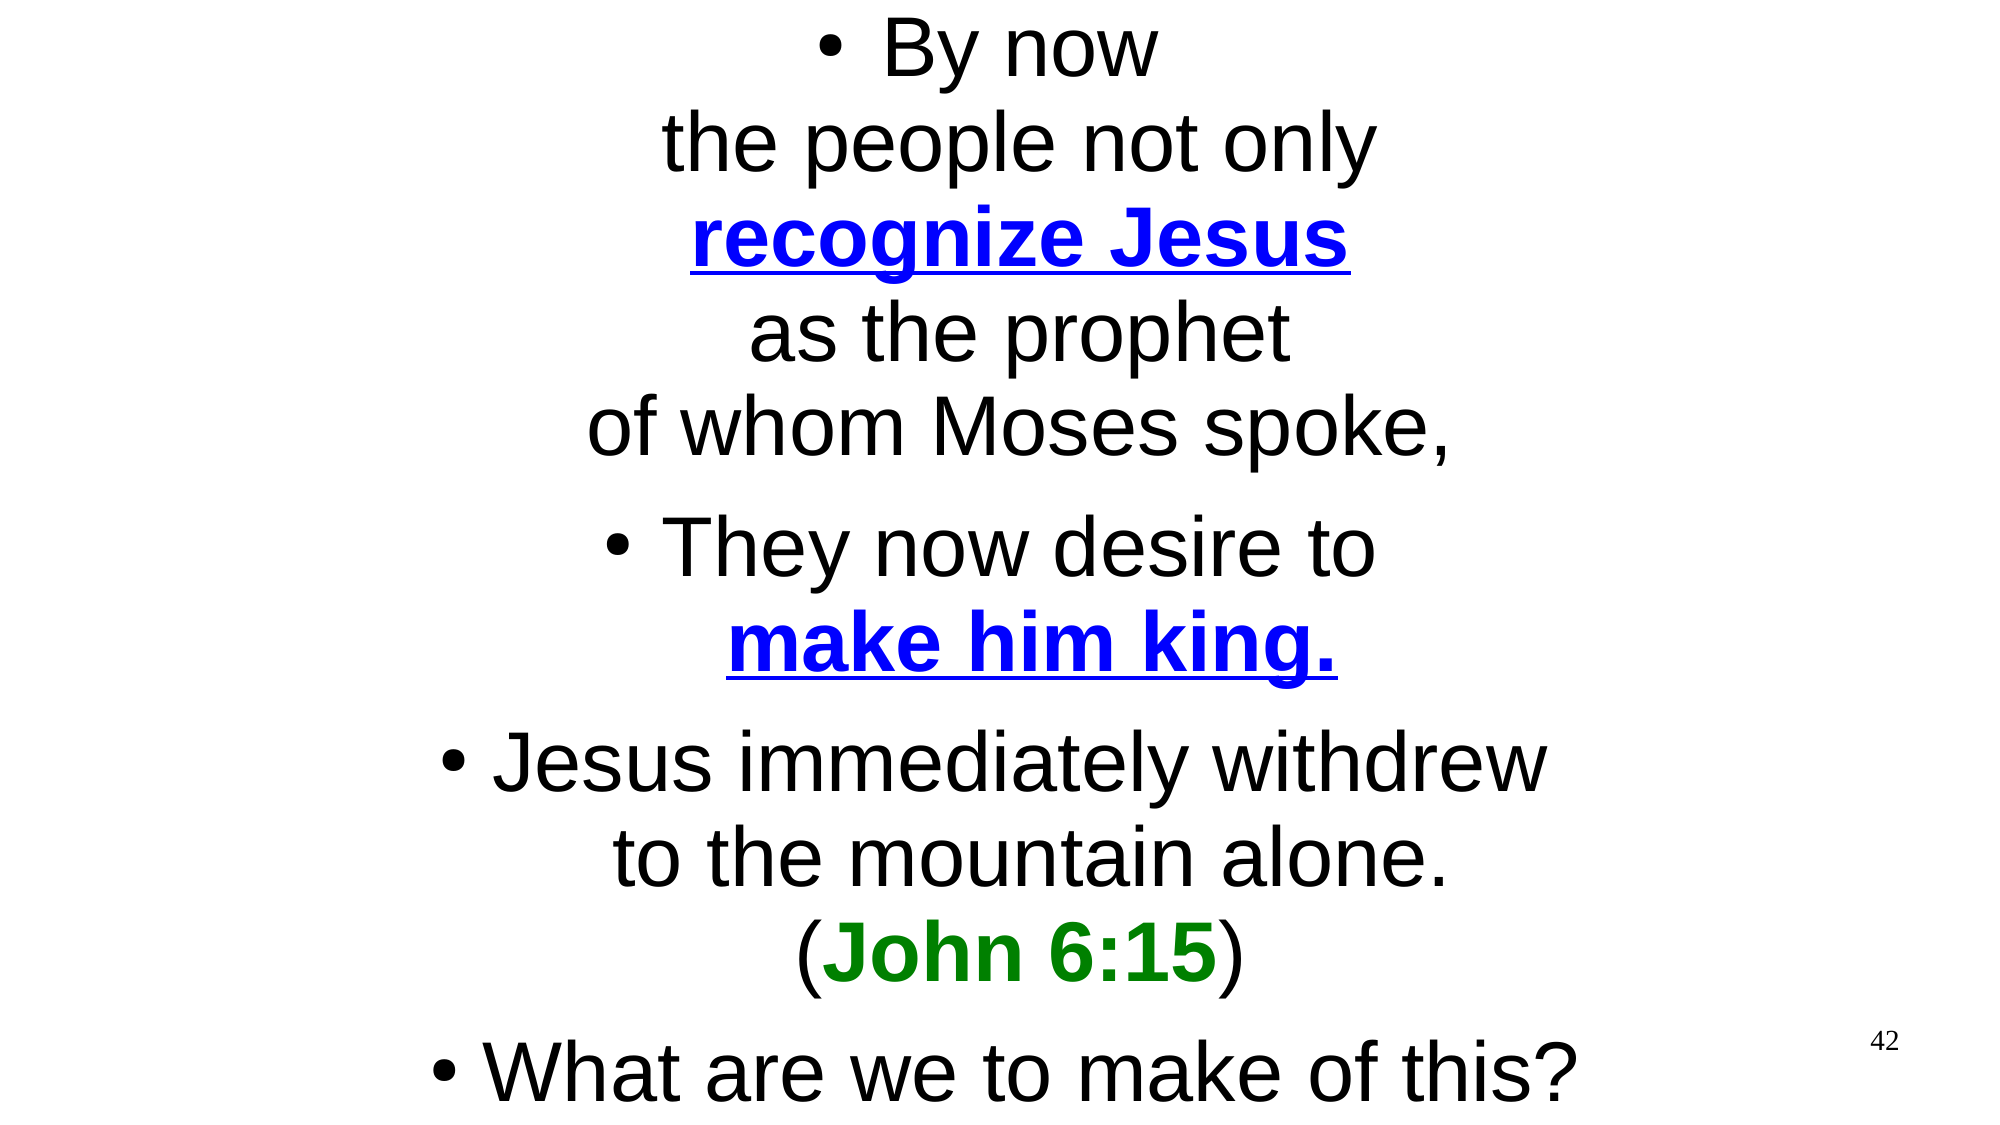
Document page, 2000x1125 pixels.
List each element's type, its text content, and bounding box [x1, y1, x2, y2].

list By now the people not only recognize Jesus as the prophet of whom Moses spoke, They now desire to make him king. Jesus immediately withdrew to the mountain alone. (John 6:15) What are we to make of this? [0, 0, 1996, 1123]
